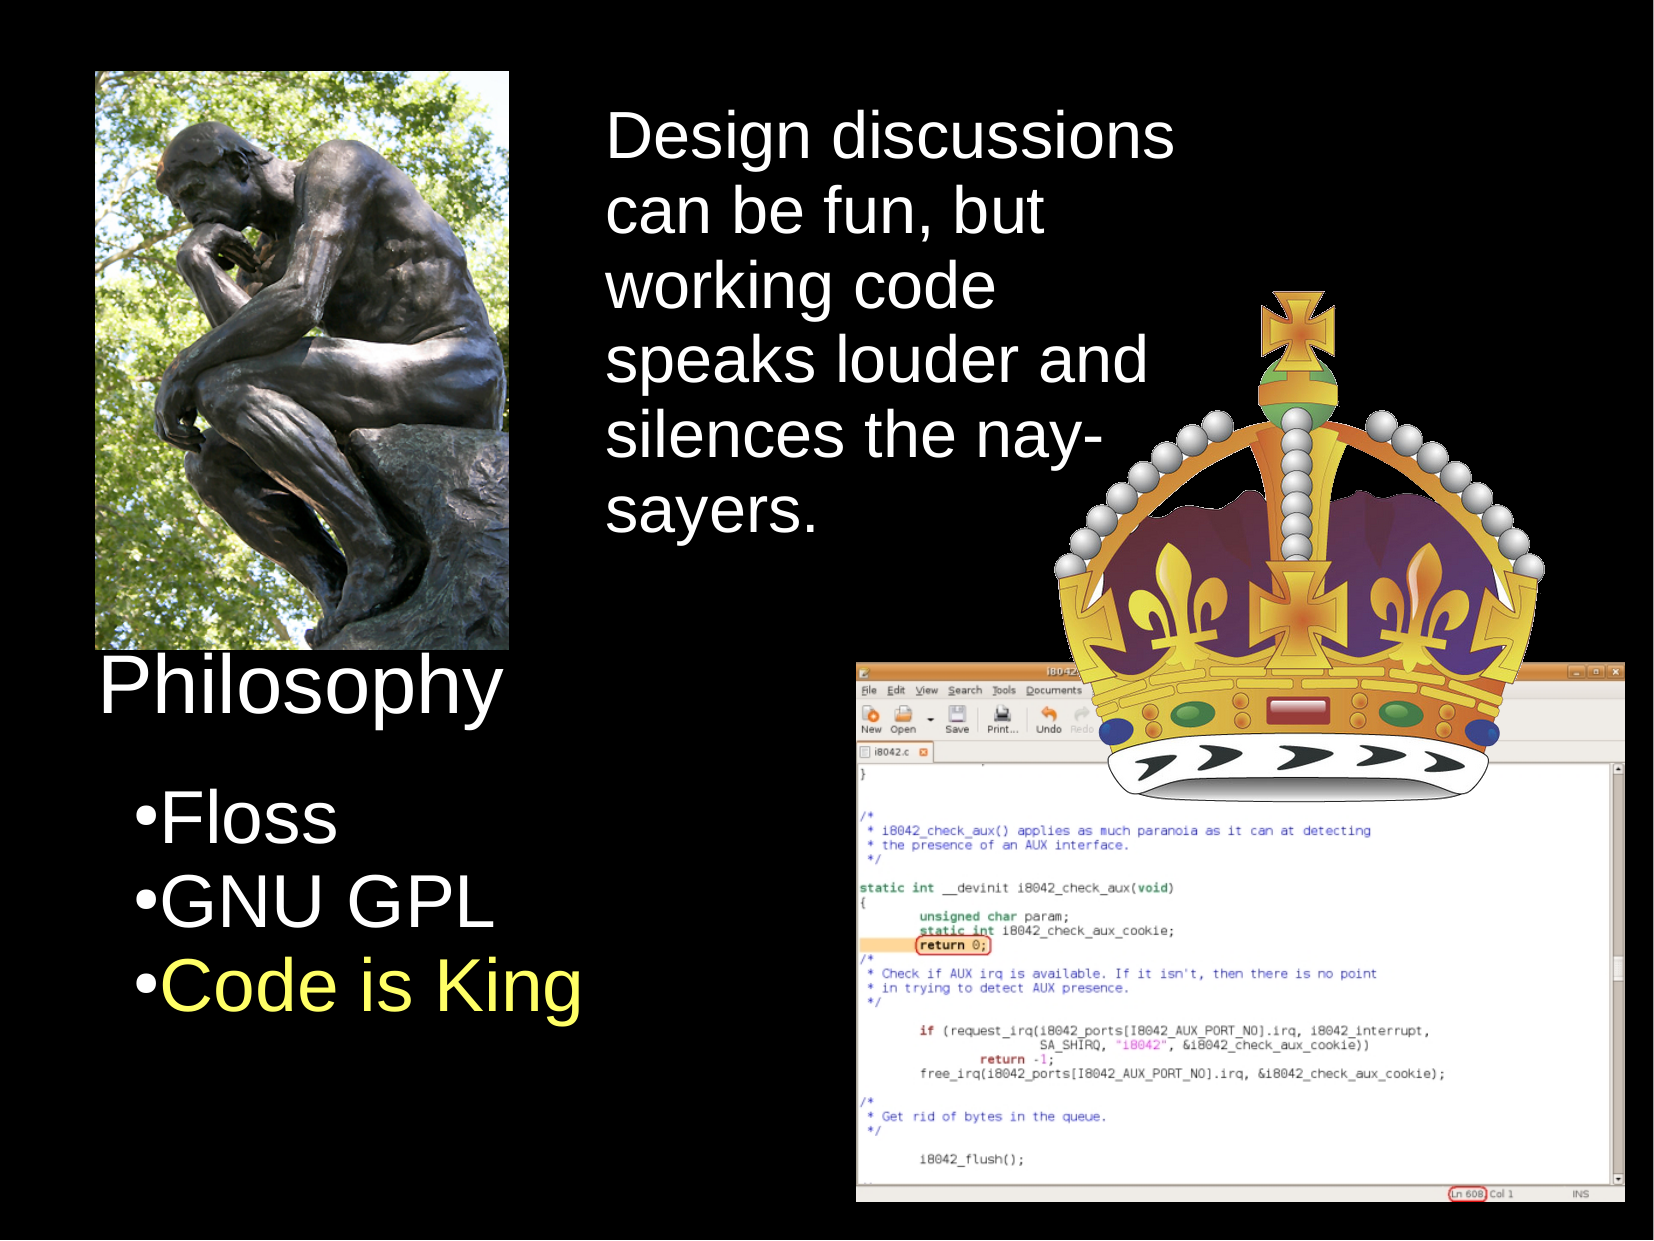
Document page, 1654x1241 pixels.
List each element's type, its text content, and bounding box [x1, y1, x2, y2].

text_box Floss GNU GPL Code is King [118, 767, 600, 1035]
text_box Design discussions can be fun, but working code speaks louder and silences the nay-sayers. [590, 90, 1241, 555]
text_box Philosophy [82, 630, 520, 739]
picture [95, 71, 509, 630]
picture [856, 195, 1625, 1202]
